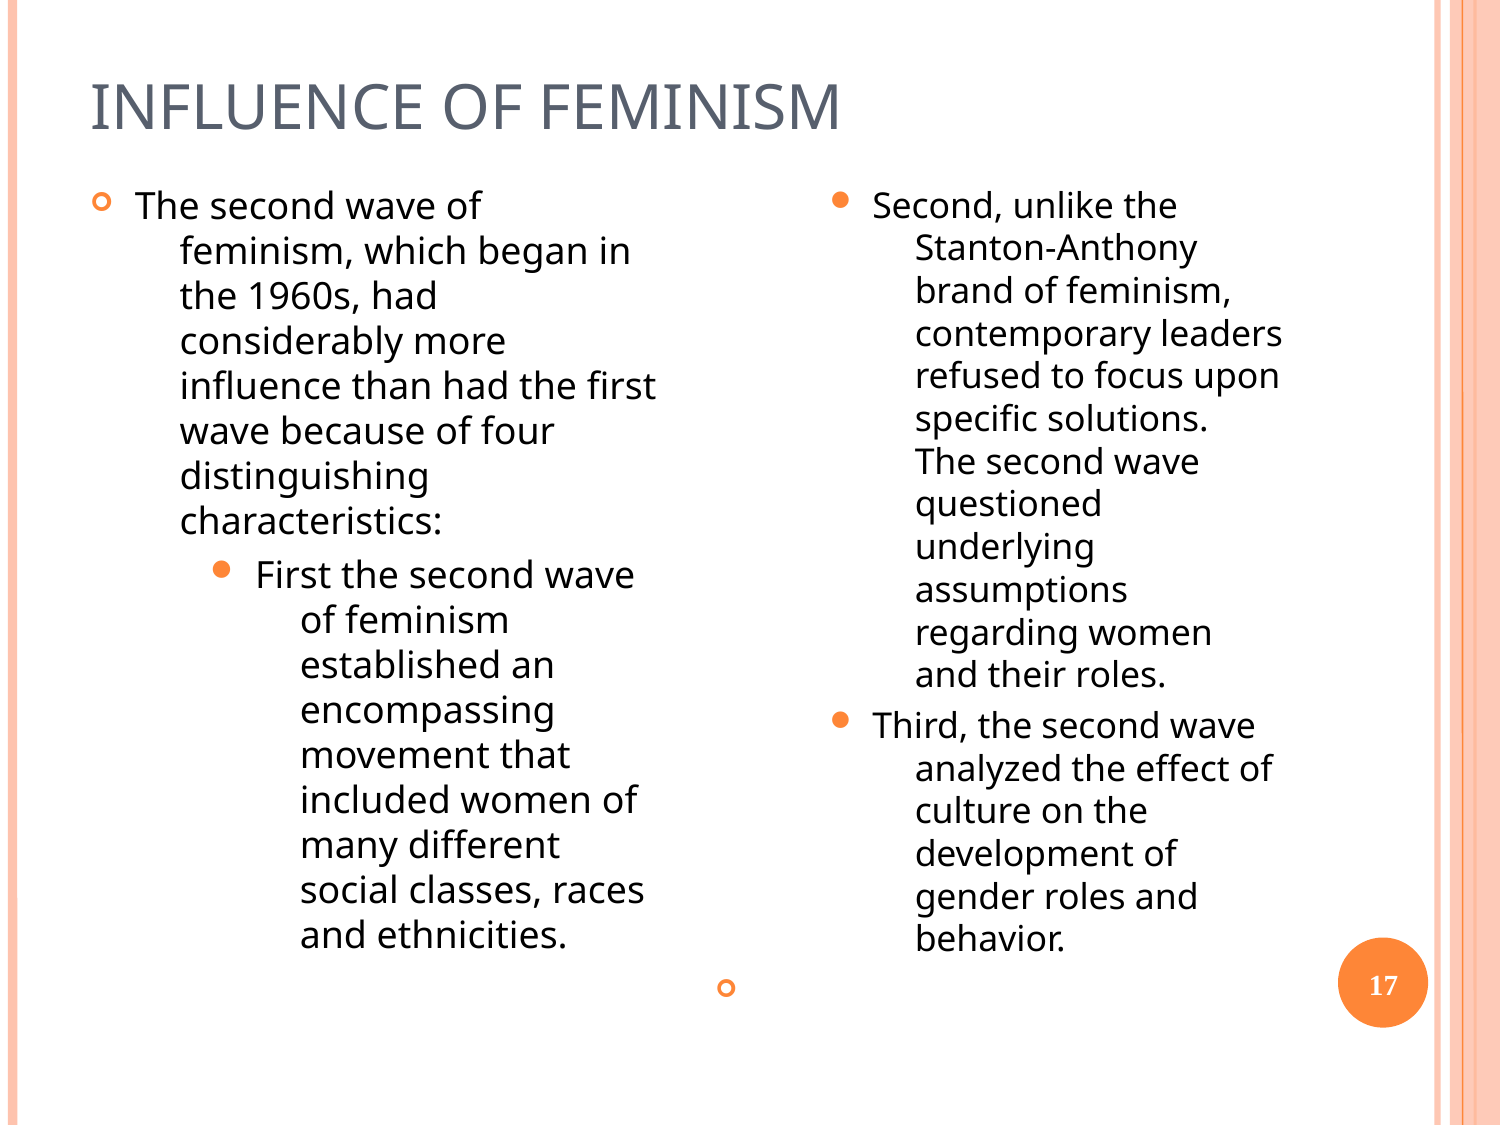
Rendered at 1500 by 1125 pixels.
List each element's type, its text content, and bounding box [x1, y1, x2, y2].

list Second, unlike the Stanton-Anthony brand of feminism, contemporary leaders refused to focus upon specific solutions. The second wave questioned underlying assumptions regarding women and their roles. Third, the second wave analyzed the effect of culture on the development of gender roles and behavior. [700, 174, 1301, 1013]
list The second wave of feminism, which began in the 1960s, had considerably more influence than had the first wave because of four distinguishing characteristics: First the second wave of feminism established an encompassing movement that included women of many different social classes, races and ethnicities. [75, 174, 676, 1013]
text_box [1333, 940, 1434, 1027]
title Influence of Feminism [75, 45, 1300, 150]
